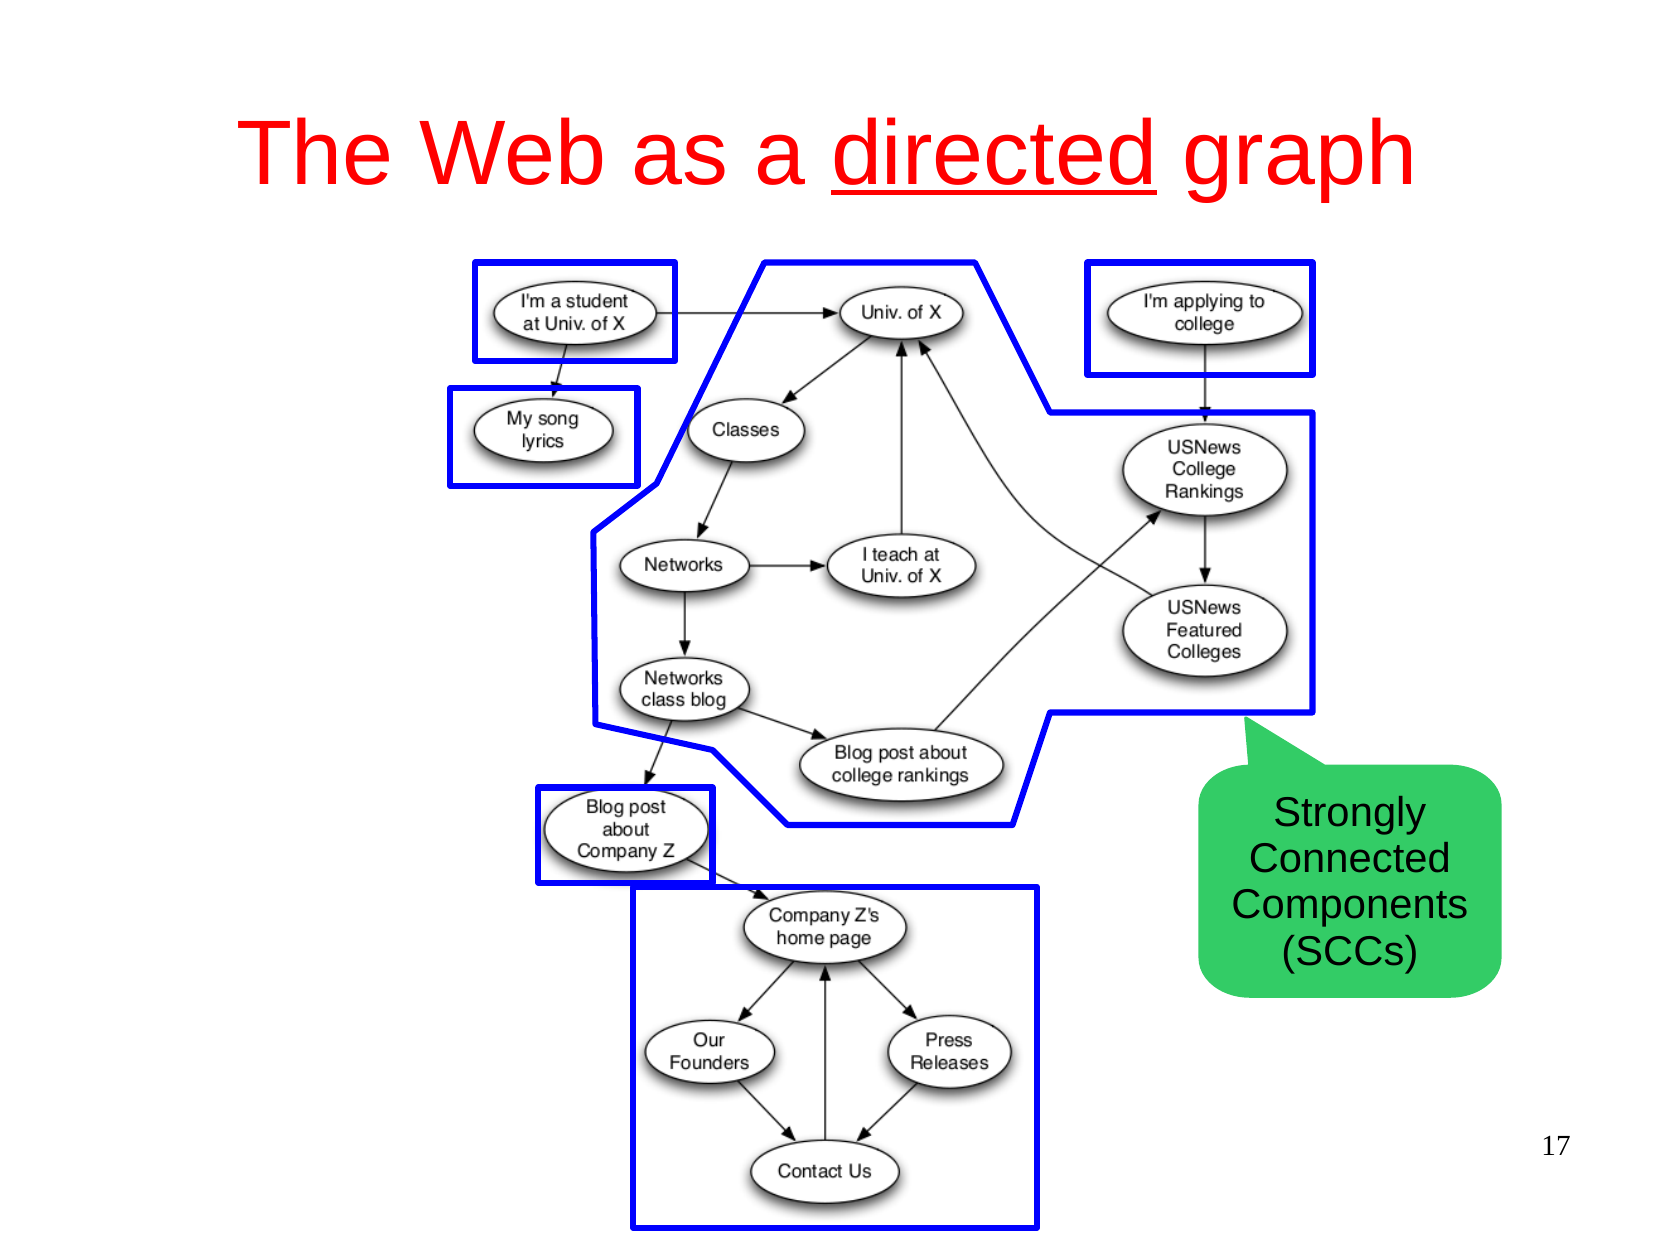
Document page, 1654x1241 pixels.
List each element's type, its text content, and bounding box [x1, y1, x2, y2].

picture [541, 791, 709, 880]
text_box Strongly Connected Components (SCCs) [1200, 717, 1501, 997]
picture [1091, 266, 1309, 372]
picture [453, 391, 634, 483]
title The Web as a directed graph [82, 49, 1571, 257]
picture [450, 262, 1320, 1229]
picture [636, 890, 1034, 1225]
picture [478, 266, 672, 358]
picture [597, 266, 1309, 821]
